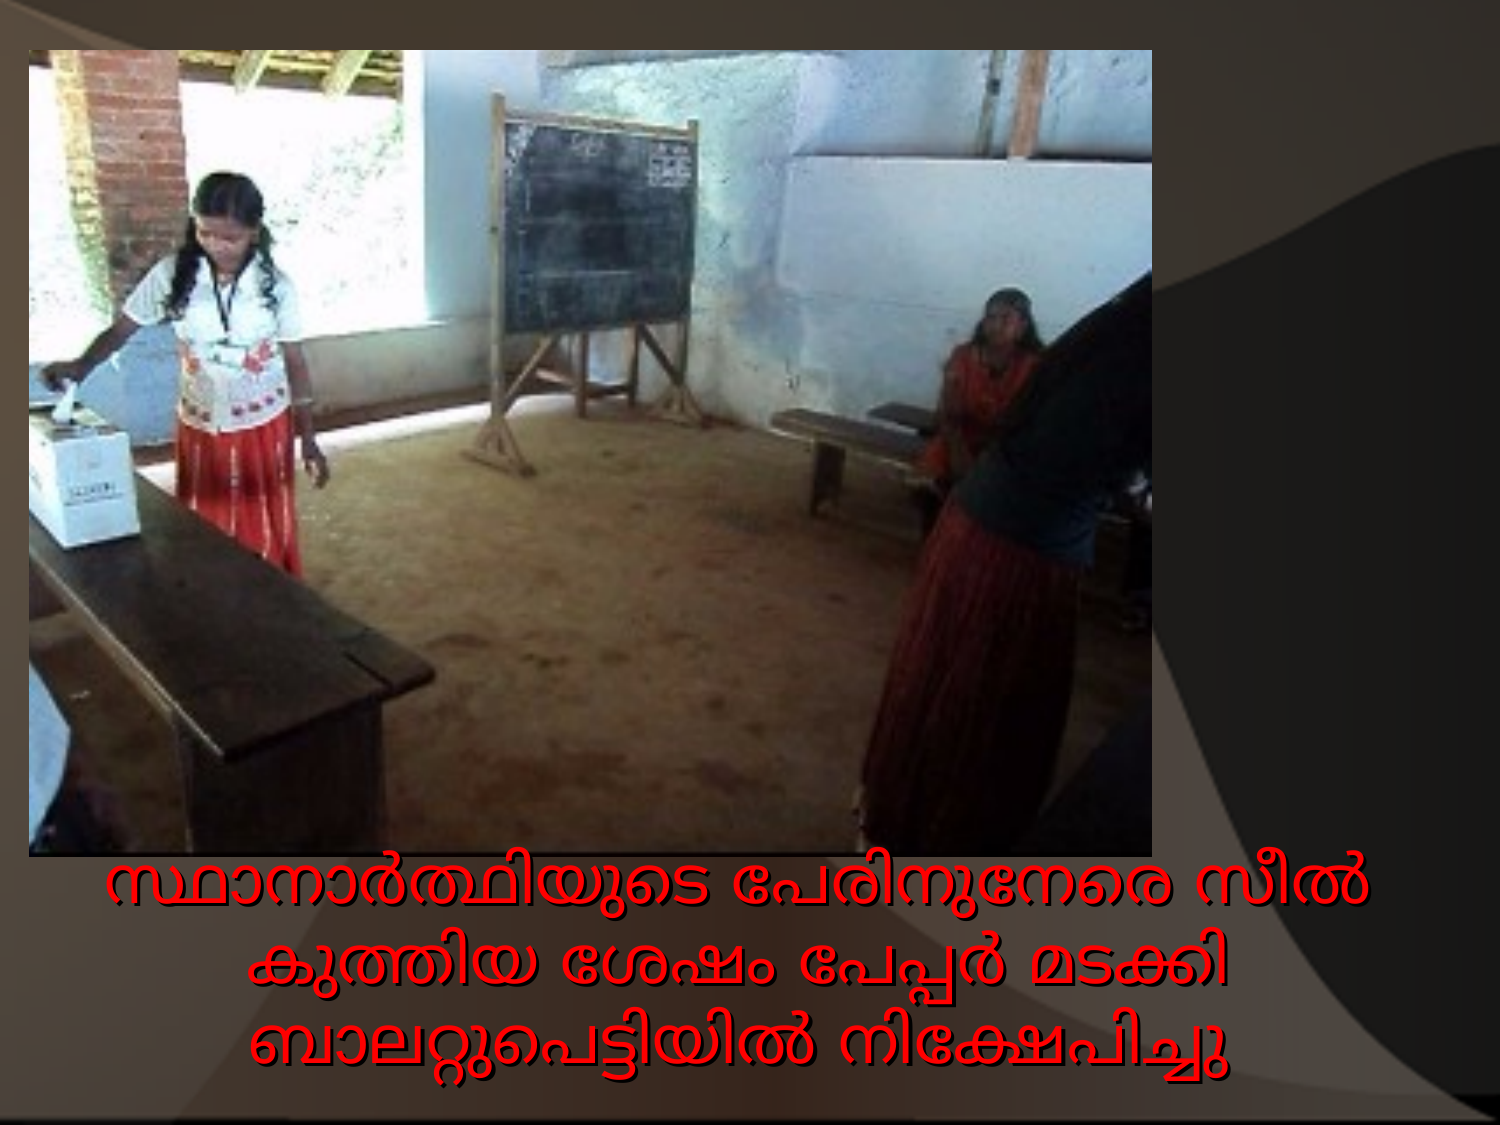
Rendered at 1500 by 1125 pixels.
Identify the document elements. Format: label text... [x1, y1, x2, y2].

text_box സ്ഥാനാര്‍ത്ഥിയുടെ പേരിനുനേരെ സീല്‍ കുത്തിയ ശേഷം പേപ്പര്‍ മടക്കി ബാലറ്റുപെട്ടിയില്‍ നിക്ഷേപിച്ചു [29, 915, 1447, 999]
picture [0, 0, 1500, 1125]
